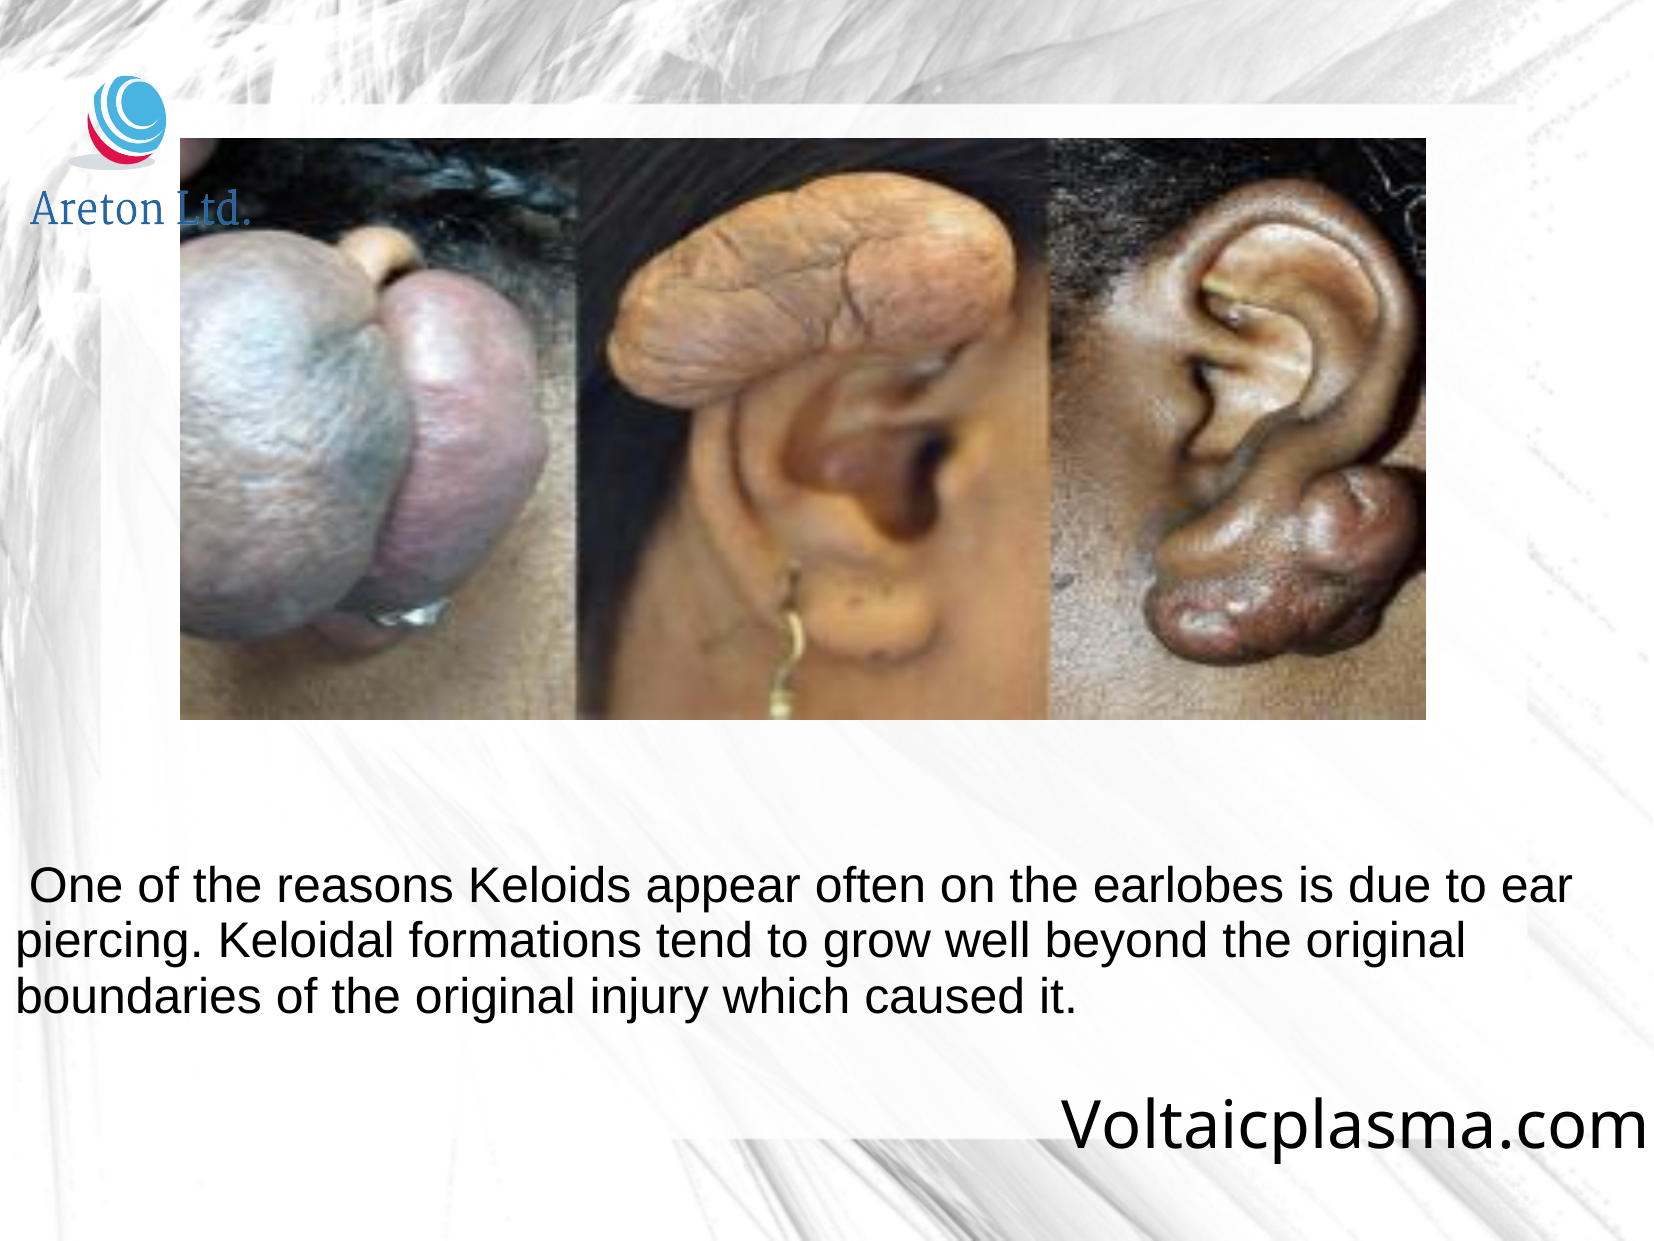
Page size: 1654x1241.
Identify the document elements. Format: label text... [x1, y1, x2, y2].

text_box Voltaicplasma.com [630, 810, 1654, 1241]
picture [0, 0, 1654, 1241]
text_box One of the reasons Keloids appear often on the earlobes is due to ear piercing. Keloidal formations tend to grow well beyond the original boundaries of the original injury which caused it. [15, 856, 630, 1081]
